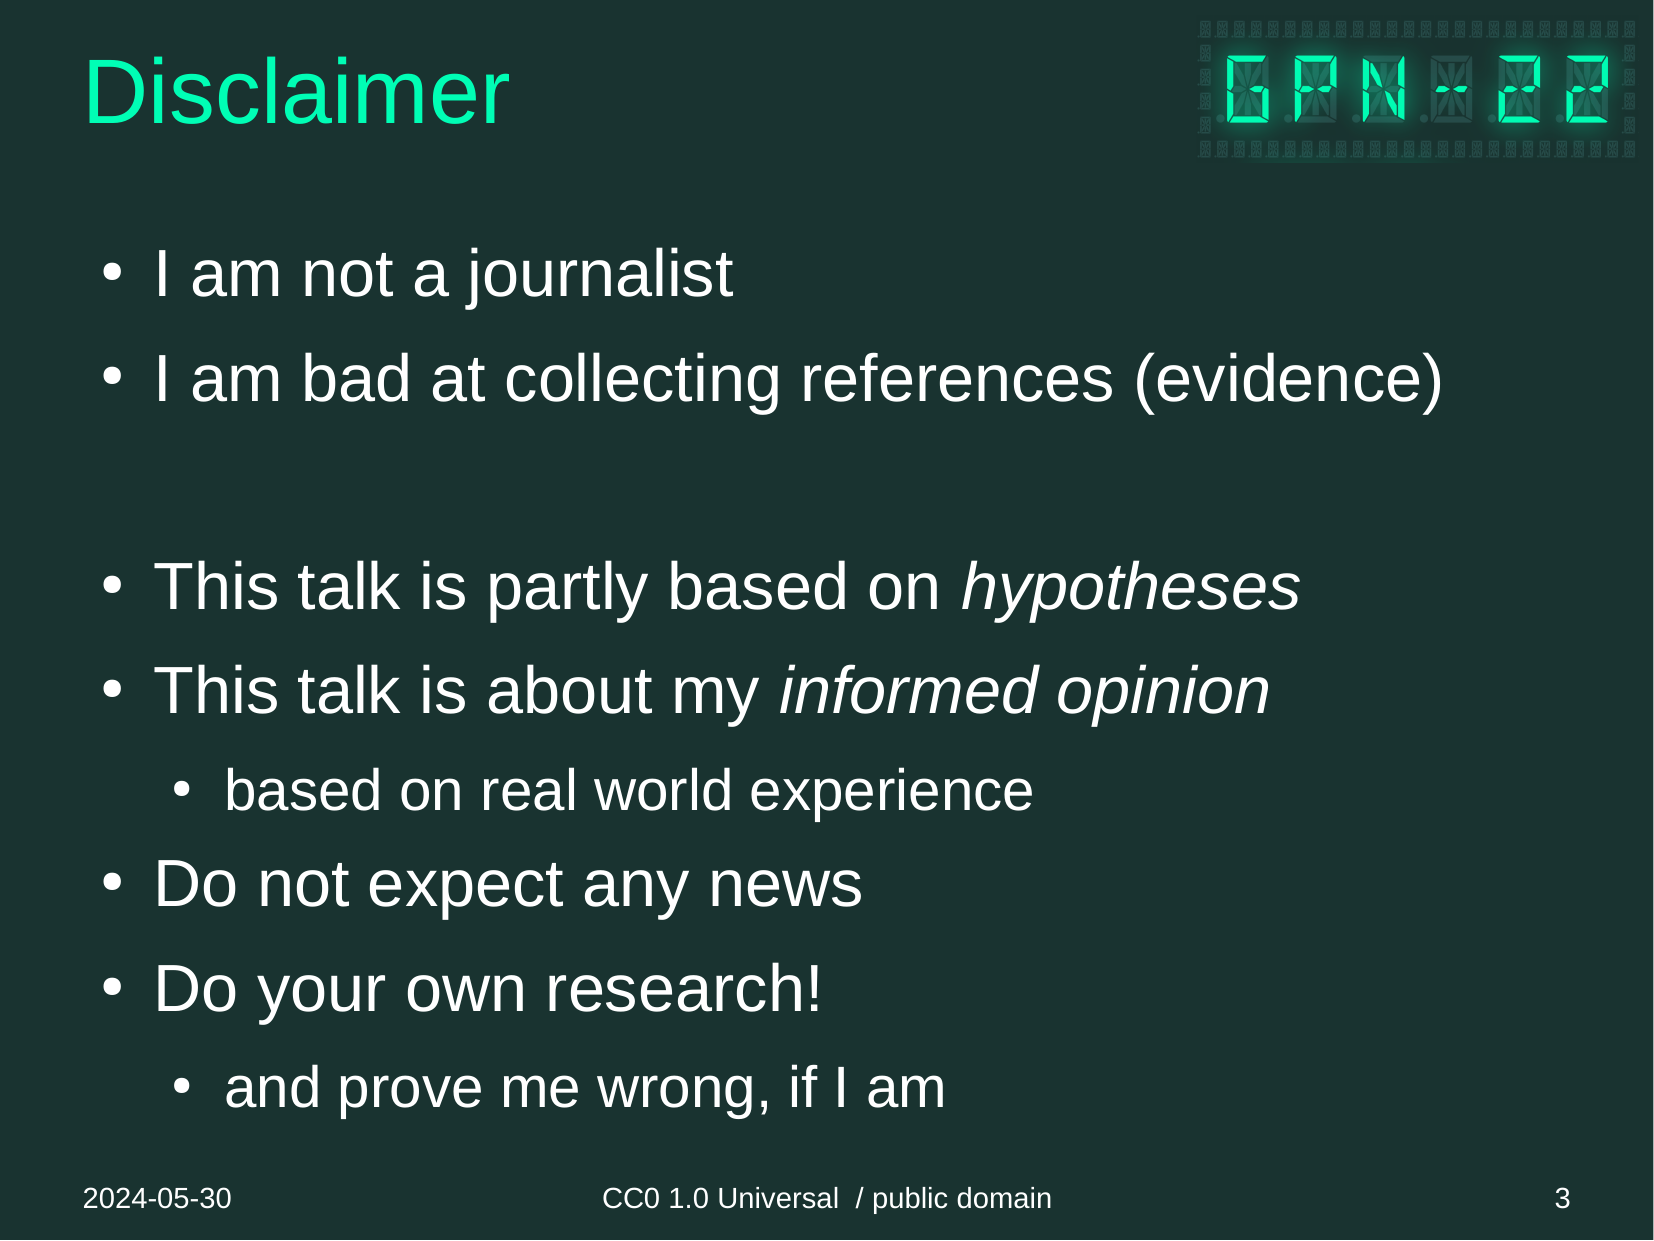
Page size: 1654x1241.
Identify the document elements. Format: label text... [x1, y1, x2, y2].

title Disclaimer [82, 40, 1004, 143]
picture [1196, 15, 1639, 163]
list I am not a journalist I am bad at collecting references (evidence) This talk is partly based on hypotheses This talk is about my informed opinion based on real world experience Do not expect any news Do your own research! and prove me wrong, if I am [82, 236, 1571, 1162]
